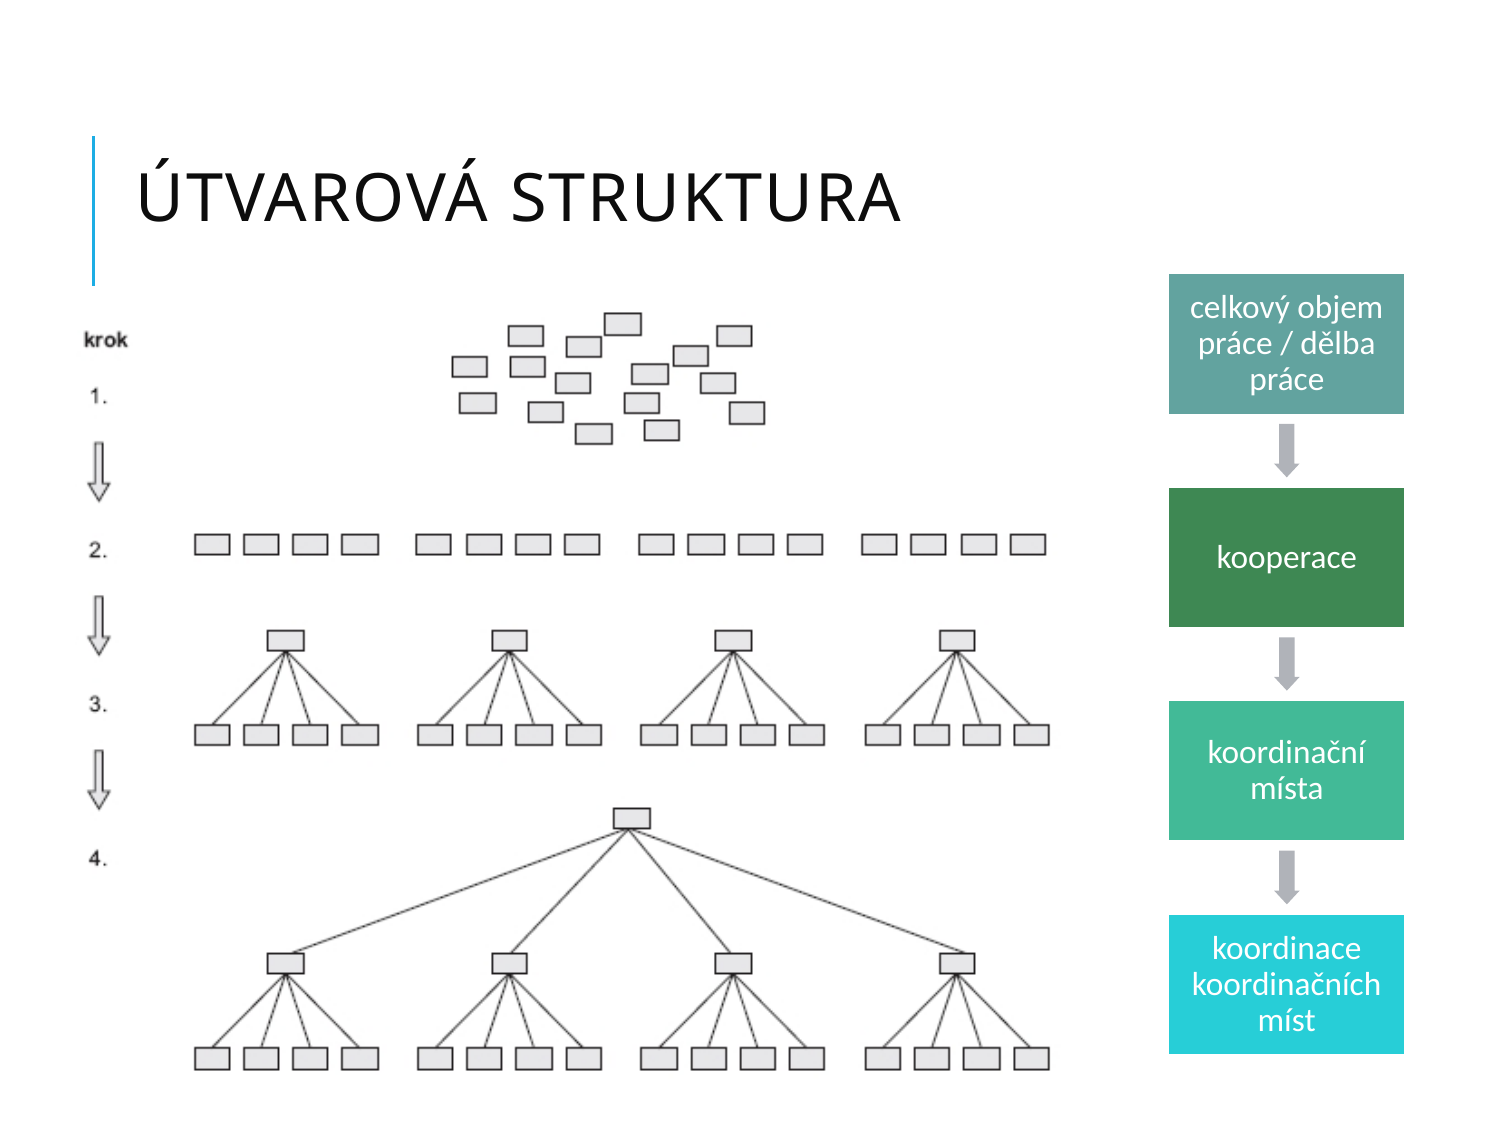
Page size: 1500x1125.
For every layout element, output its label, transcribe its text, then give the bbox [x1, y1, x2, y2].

text_box koordinační místa [1167, 699, 1407, 842]
text_box koordinace koordinačních míst [1167, 913, 1407, 1056]
picture [75, 302, 1061, 1080]
text_box [1274, 637, 1300, 691]
text_box [1274, 850, 1300, 905]
text_box [1273, 423, 1300, 478]
title Útvarová struktura [120, 131, 953, 273]
text_box celkový objem práce / dělba práce [1167, 272, 1407, 416]
text_box kooperace [1167, 486, 1407, 629]
